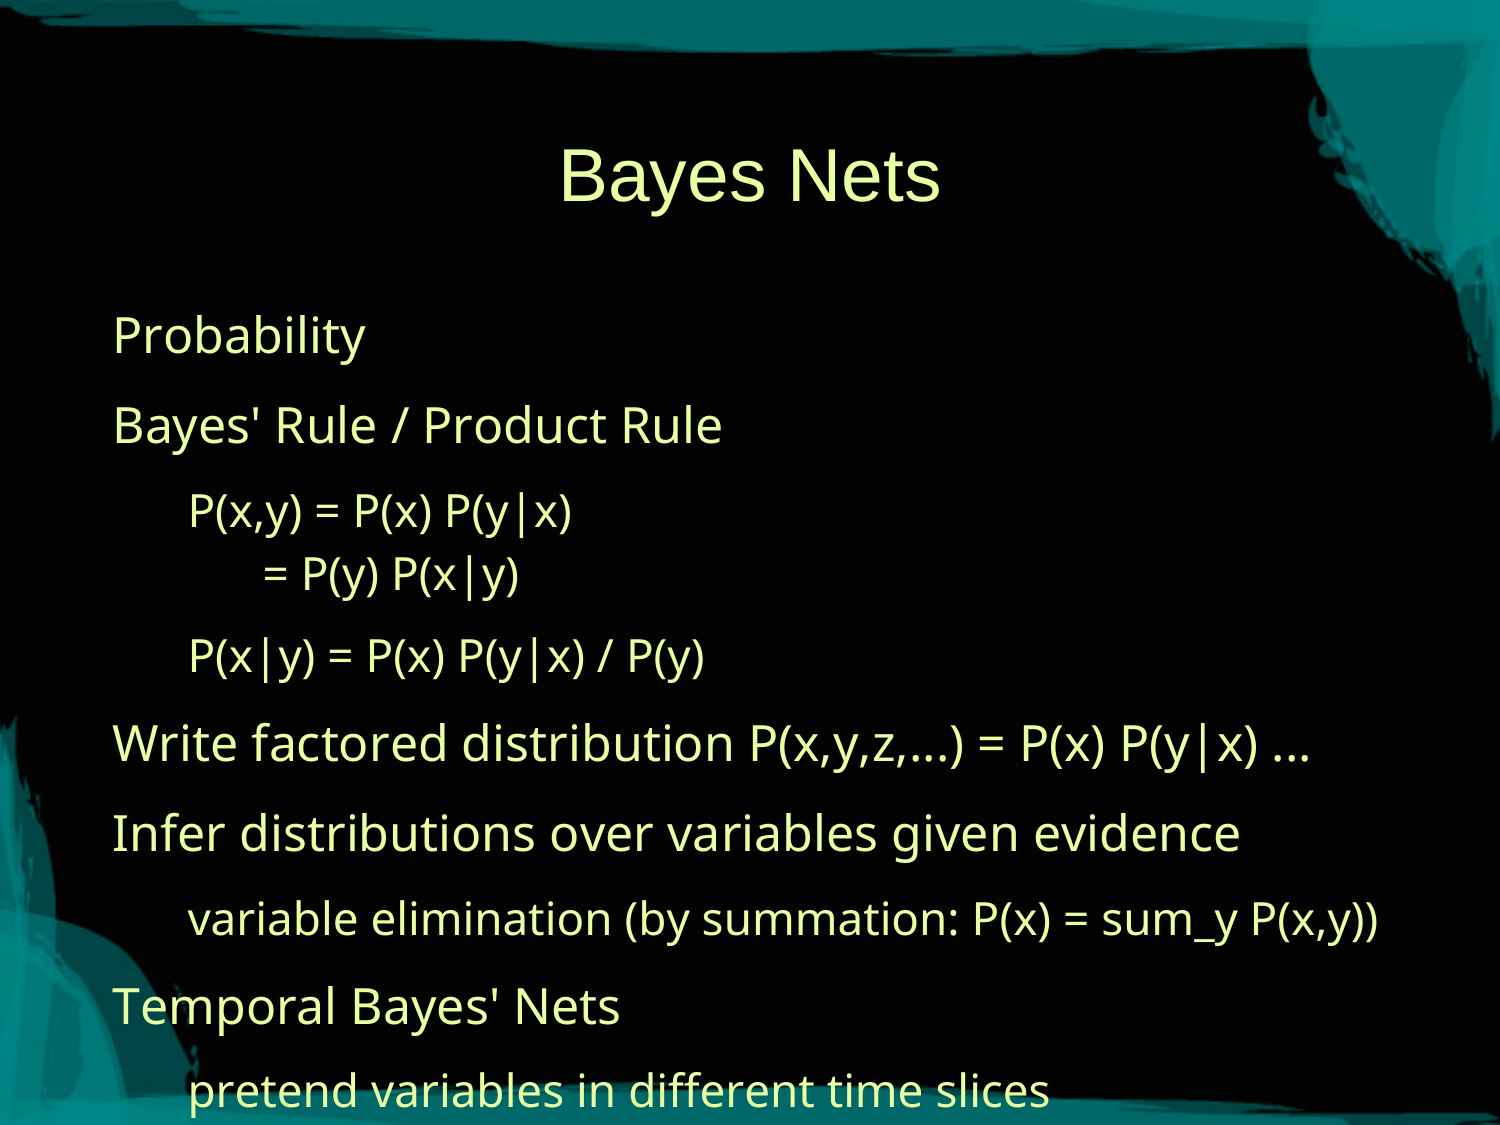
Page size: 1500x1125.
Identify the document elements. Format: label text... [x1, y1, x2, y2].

picture [0, 0, 1500, 1125]
title Bayes Nets [112, 87, 1388, 263]
list Probability Bayes' Rule / Product Rule P(x,y) = P(x) P(y|x) = P(y) P(x|y) P(x|y) = P(x) P(y|x) / P(y) Write factored distribution P(x,y,z,...) = P(x) P(y|x) ... Infer distributions over variables given evidence variable elimination (by summation: P(x) = sum_y P(x,y)) Temporal Bayes' Nets pretend variables in different time slices [112, 299, 1388, 1125]
